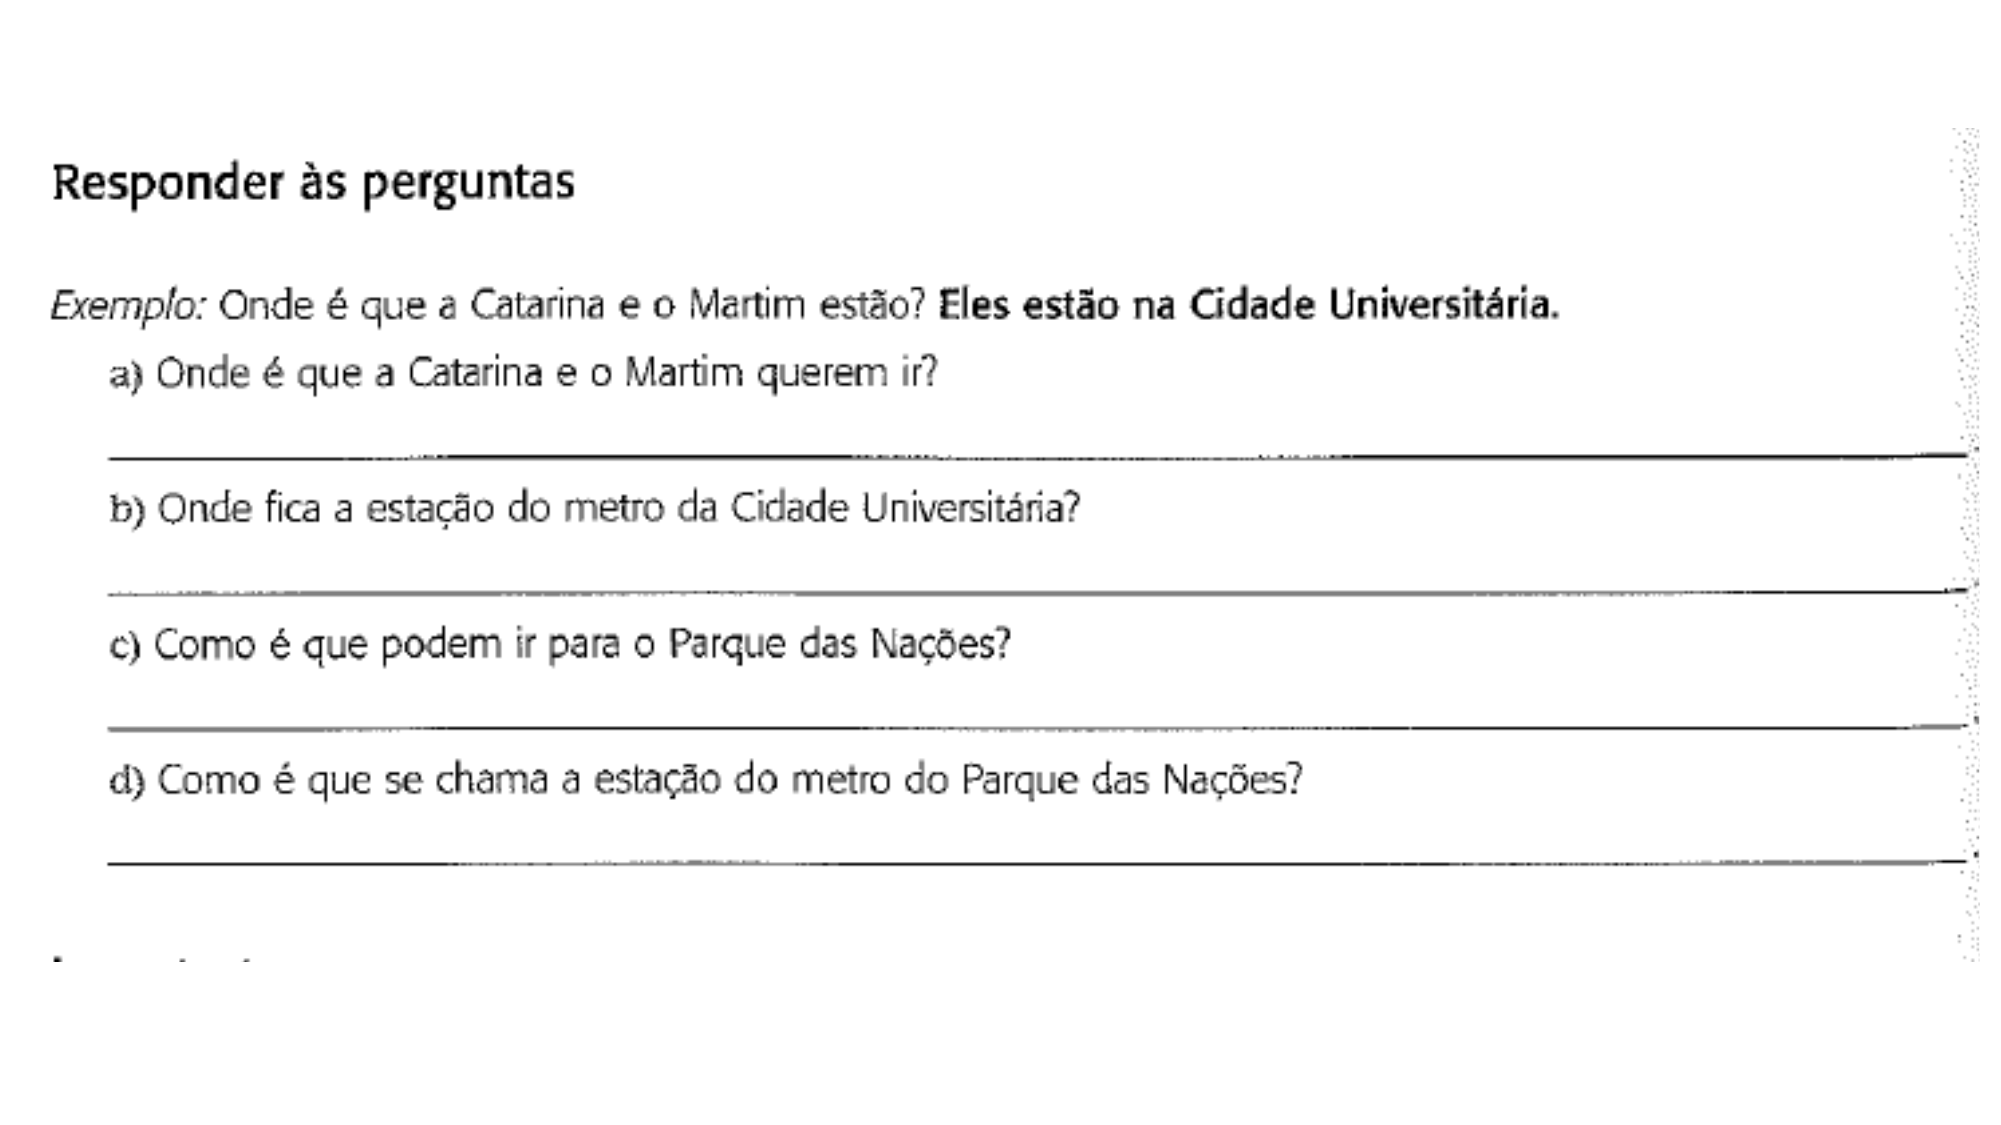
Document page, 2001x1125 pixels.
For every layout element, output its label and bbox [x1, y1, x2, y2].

picture [20, 128, 1980, 962]
